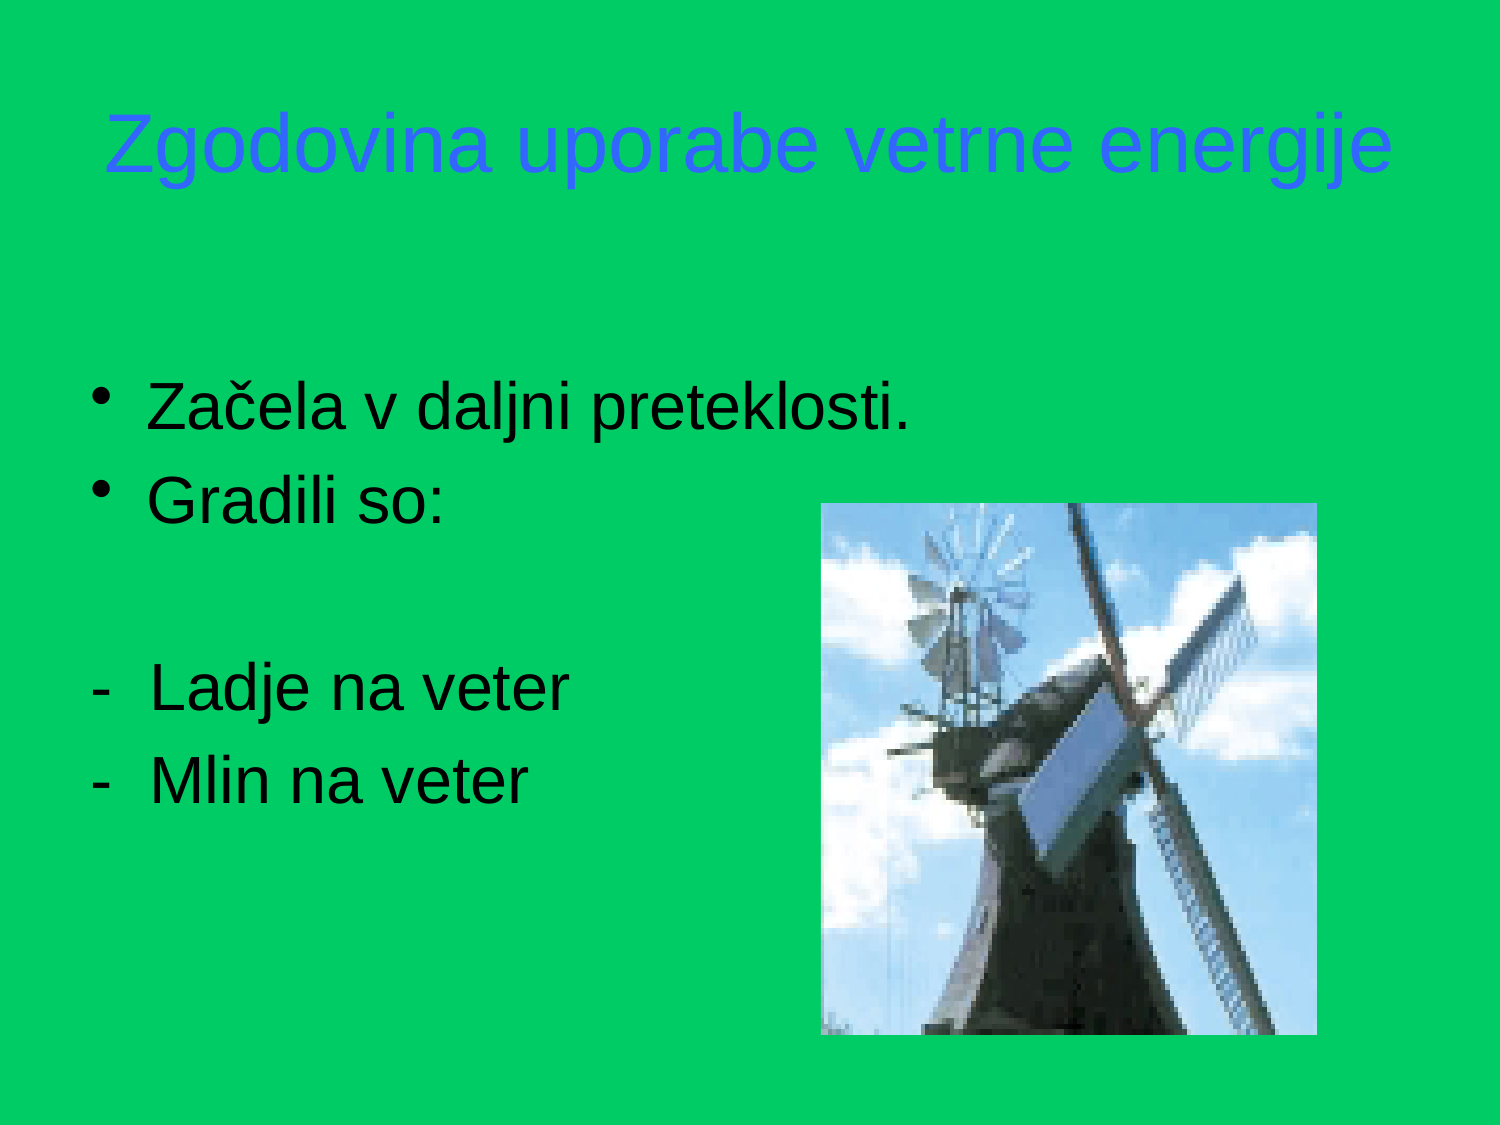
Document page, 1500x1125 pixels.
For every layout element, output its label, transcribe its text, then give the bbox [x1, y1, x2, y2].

title Zgodovina uporabe vetrne energije [75, 45, 1425, 233]
picture [820, 503, 1317, 1035]
list Začela v daljni preteklosti. Gradili so: - Ladje na veter - Mlin na veter [75, 262, 1425, 1005]
